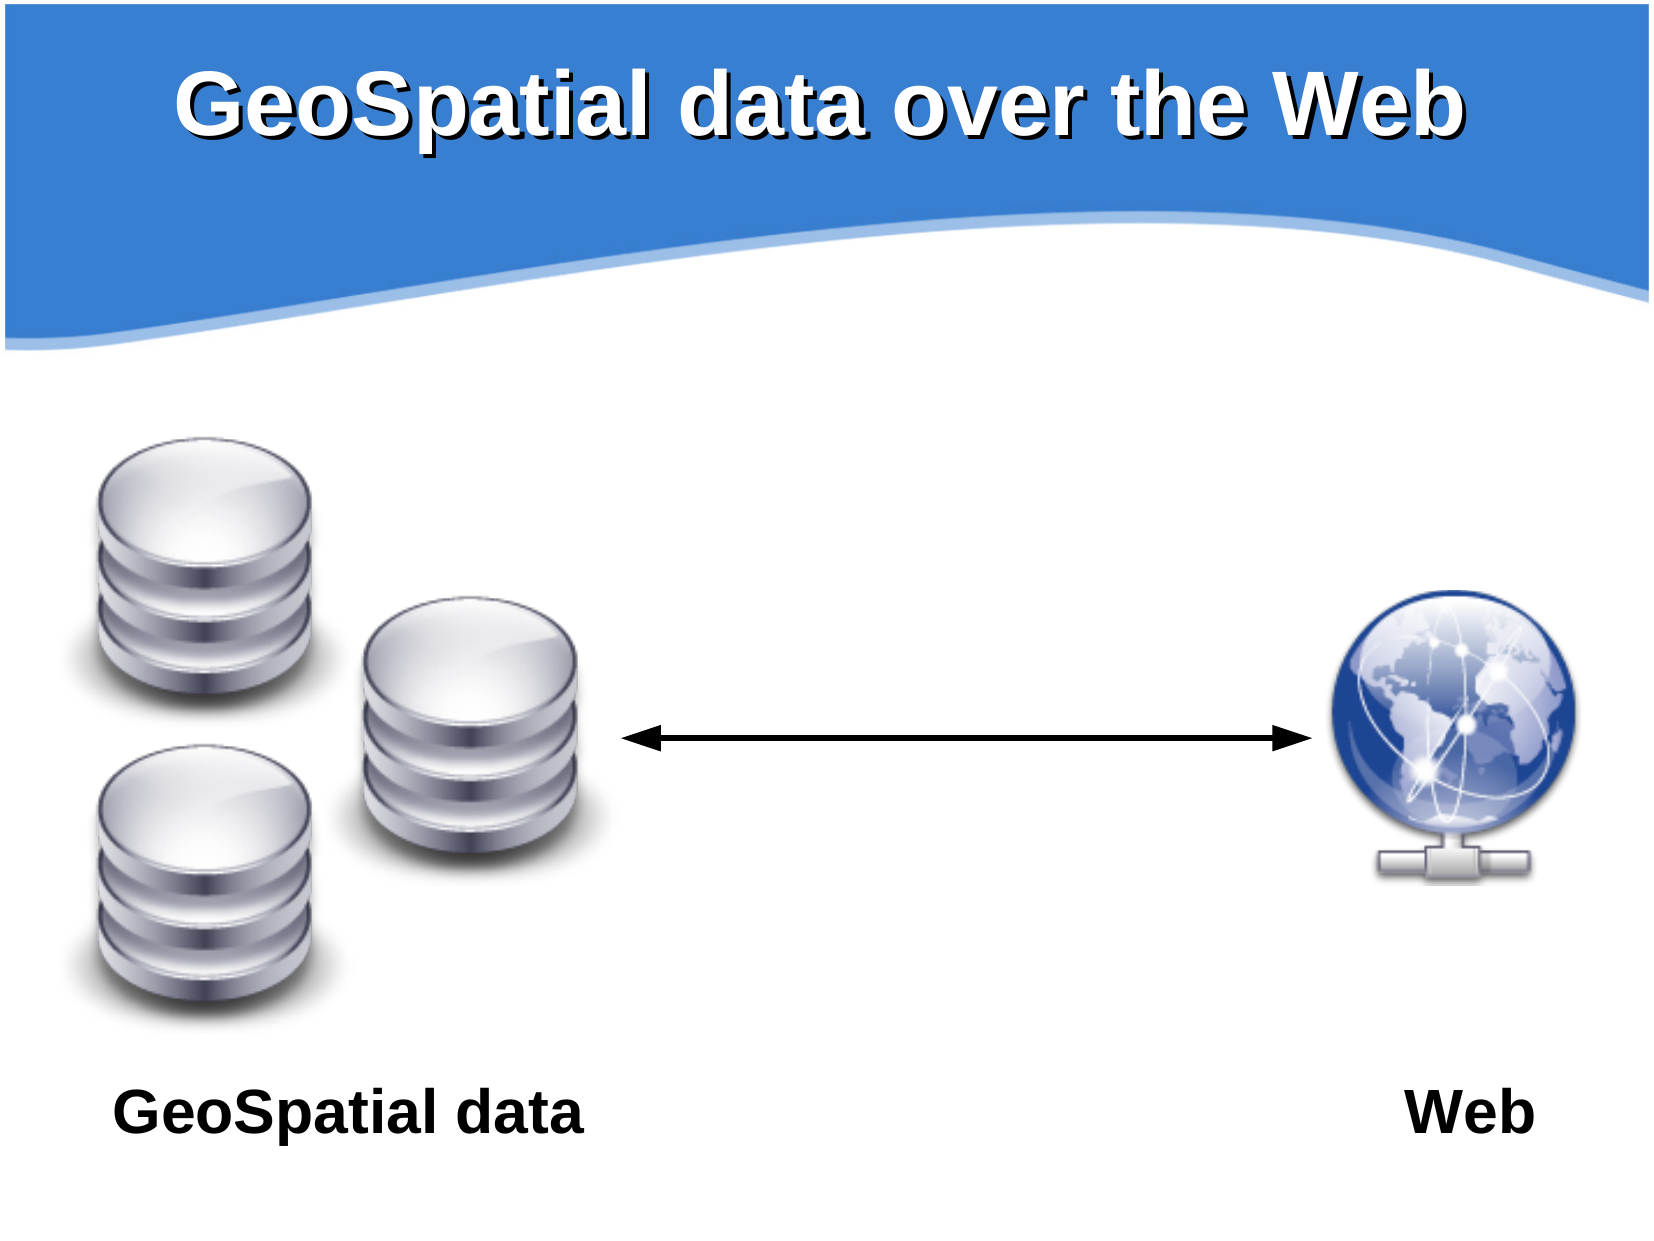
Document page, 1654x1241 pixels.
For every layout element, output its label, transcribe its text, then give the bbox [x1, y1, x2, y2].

title GeoSpatial data over the Web [76, 0, 1565, 208]
picture [0, 0, 1654, 1241]
title GeoSpatial data [94, 1025, 603, 1198]
title Web [1358, 1025, 1583, 1199]
